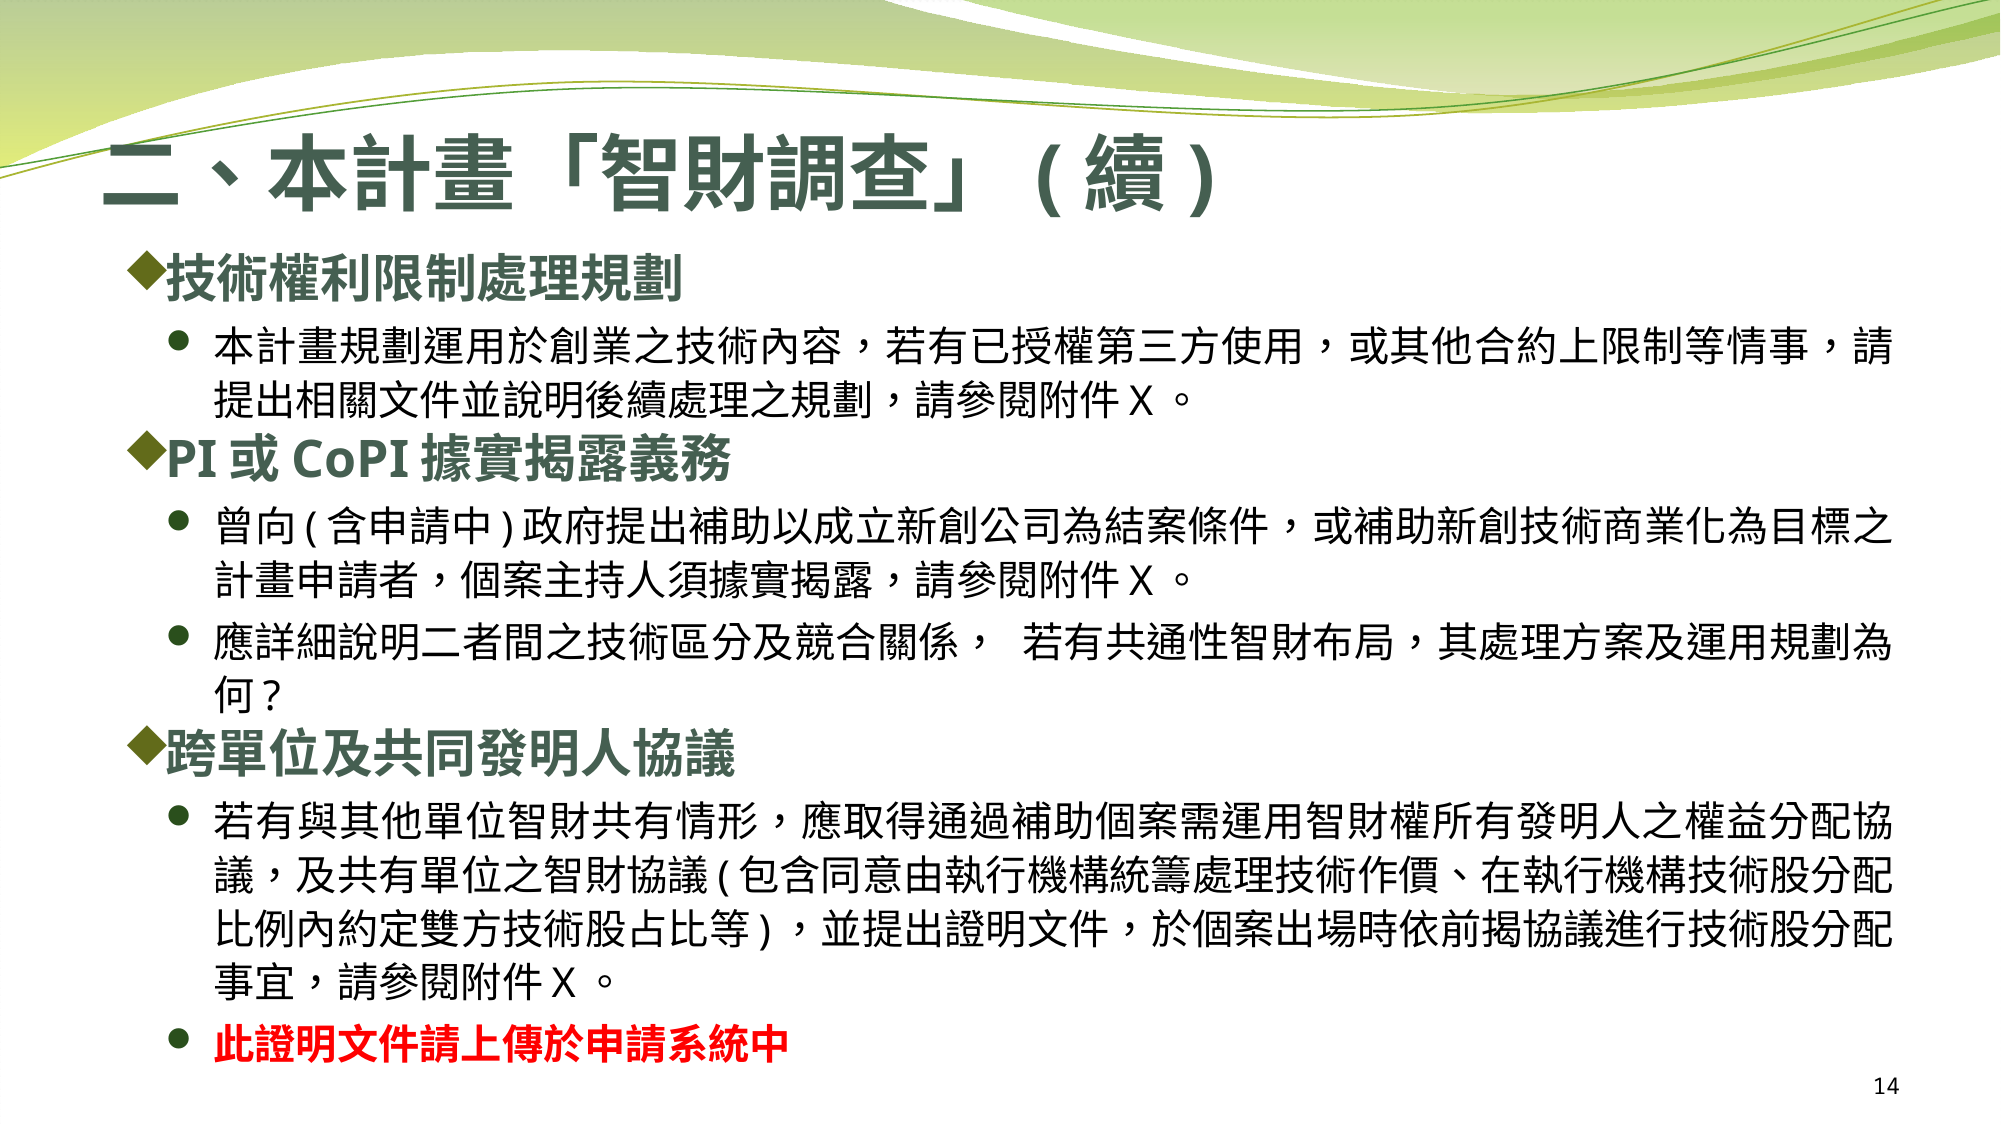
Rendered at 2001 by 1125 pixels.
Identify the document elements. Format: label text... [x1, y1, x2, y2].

title 二、本計畫「智財調查」(續) [99, 33, 1900, 222]
list 技術權利限制處理規劃 本計畫規劃運用於創業之技術內容，若有已授權第三方使用，或其他合約上限制等情事，請提出相關文件並說明後續處理之規劃，請參閱附件X。 PI或CoPI據實揭露義務 曾向(含申請中)政府提出補助以成立新創公司為結案條件，或補助新創技術商業化為目標之計畫申請者，個案主持人須據實揭露，請參閱附件X。 應詳細說明二者間之技術區分及競合關係， 若有共通性智財布局，其處理方案及運用規劃為何? 跨單位及共同發明人協議 若有與其他單位智財共有情形，應取得通過補助個案需運用智財權所有發明人之權益分配協議，及共有單位之智財協議(包含同意由執行機構統籌處理技術作價、在執行機構技術股分配比例內約定雙方技術股占比等)，並提出證明文件，於個案出場時依前揭協議進行技術股分配事宜，請參閱附件X。 此證明文件請上傳於申請系統中 [108, 247, 1909, 1082]
slide_number <編號> [1733, 1042, 1900, 1103]
